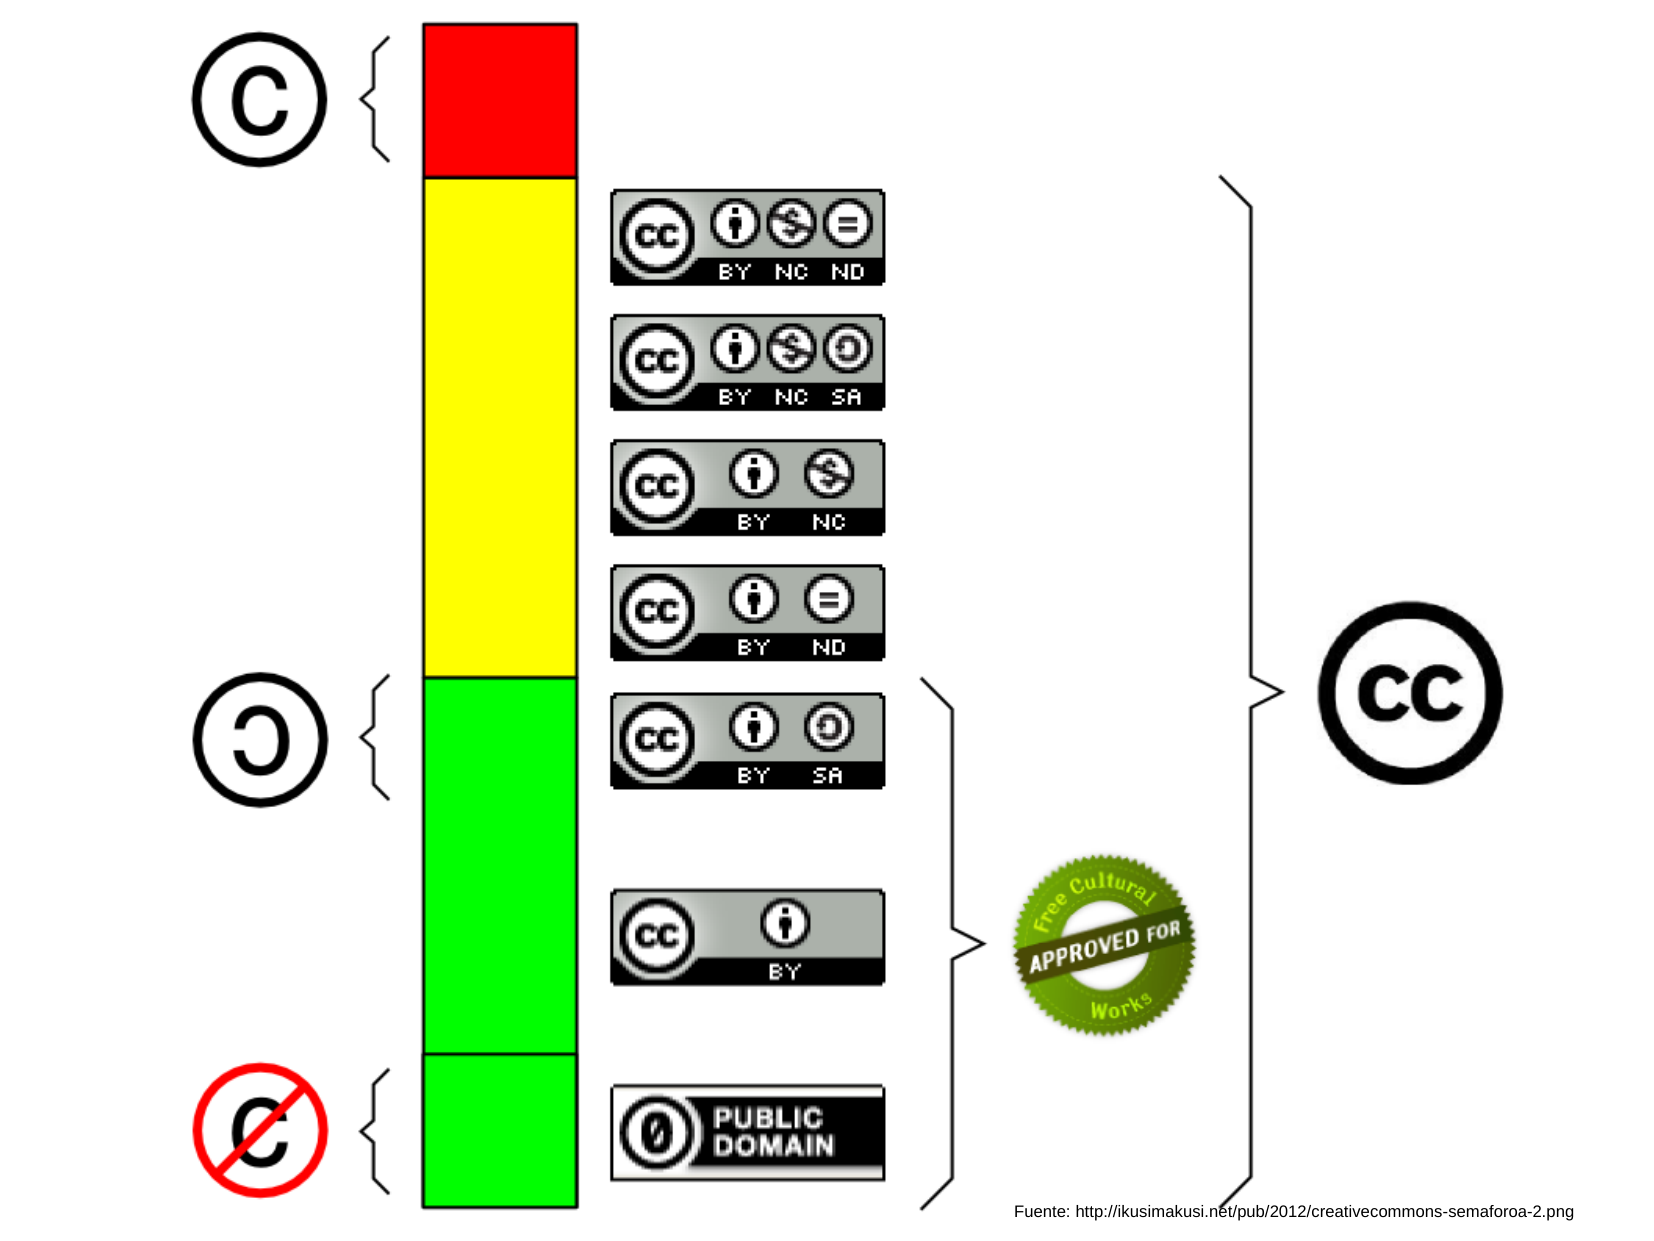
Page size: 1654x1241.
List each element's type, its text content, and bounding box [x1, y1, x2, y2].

text_box Fuente: http://ikusimakusi.net/pub/2012/creativecommons-semaforoa-2.png [999, 1195, 1654, 1241]
picture [171, 3, 1516, 1223]
